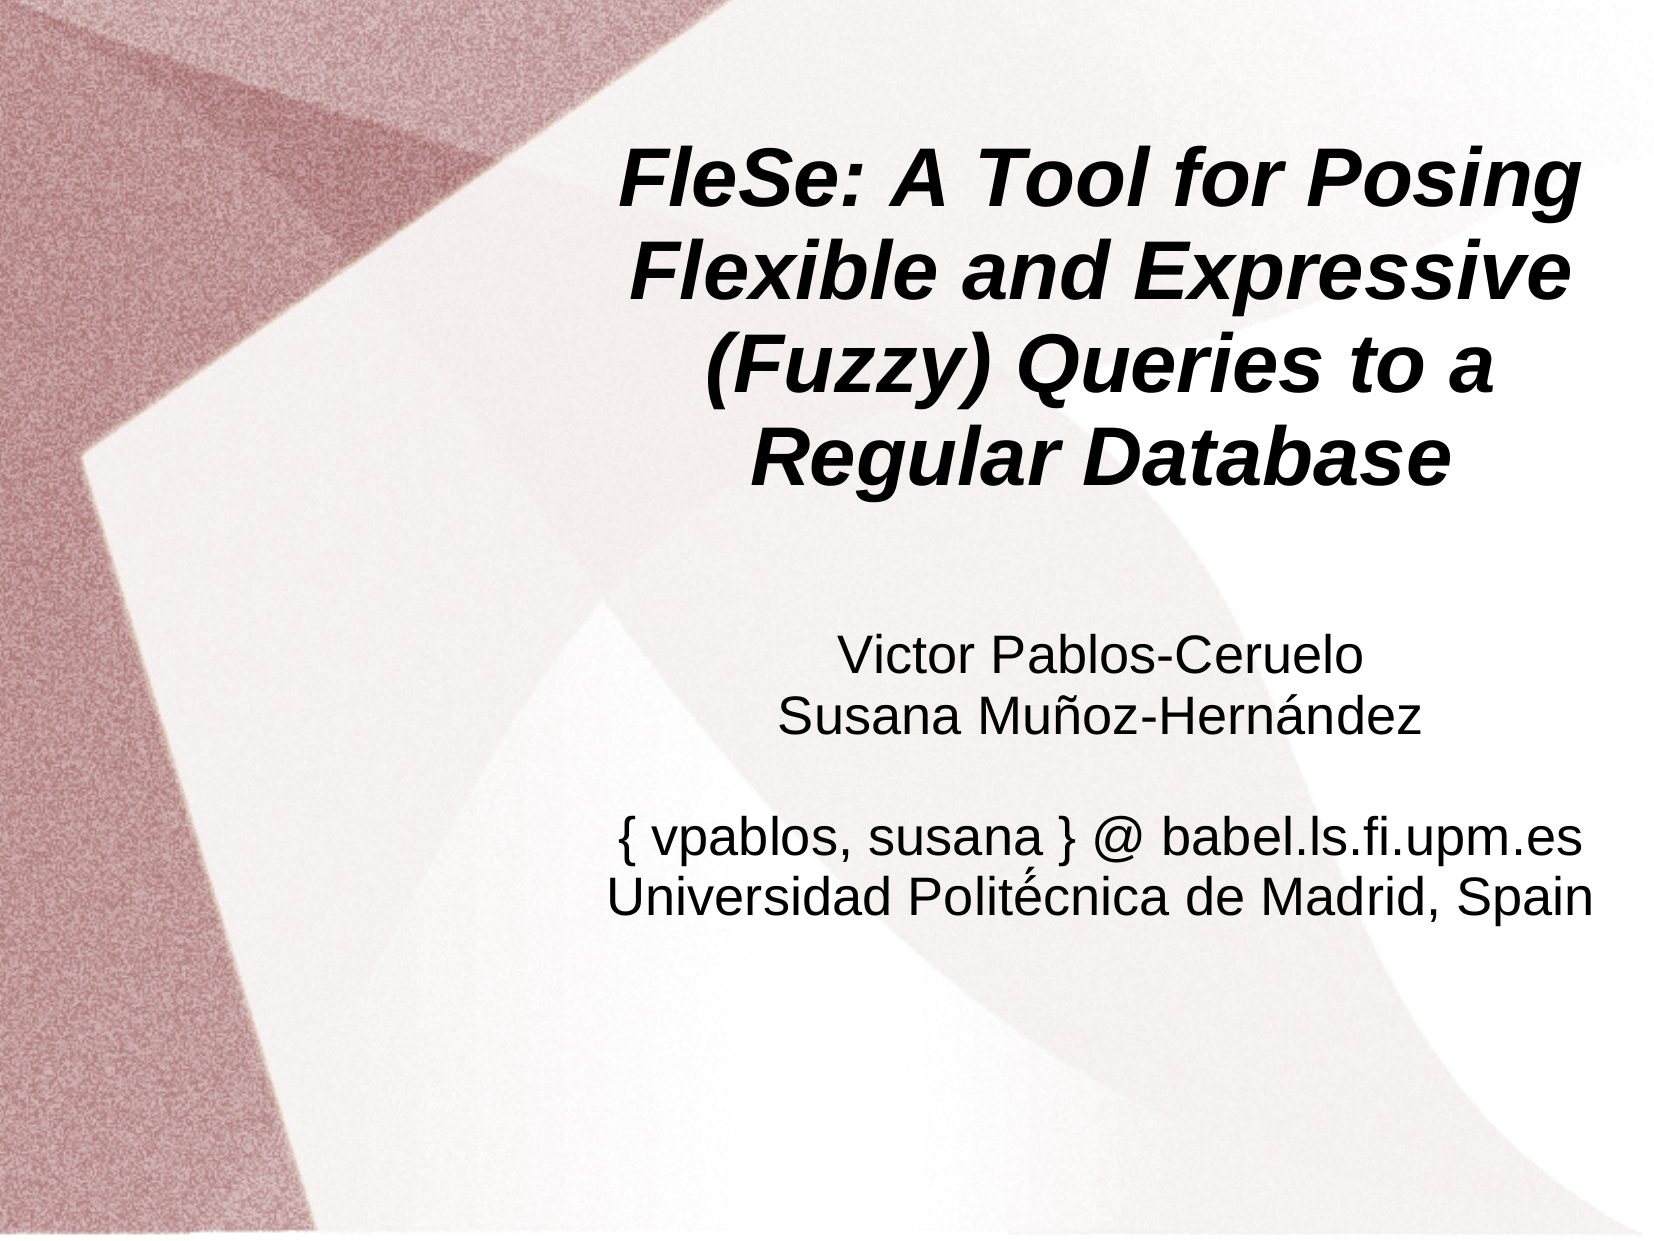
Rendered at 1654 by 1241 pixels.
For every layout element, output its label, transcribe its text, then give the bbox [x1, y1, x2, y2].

picture [0, 0, 1654, 1241]
subtitle FleSe: A Tool for Posing Flexible and Expressive (Fuzzy) Queries to a Regular Database Victor Pablos-Ceruelo Susana Muñoz-Hernández { vpablos, susana } @ babel.ls.fi.upm.es Universidad Polité́cnica de Madrid, Spain [596, 49, 1607, 1010]
